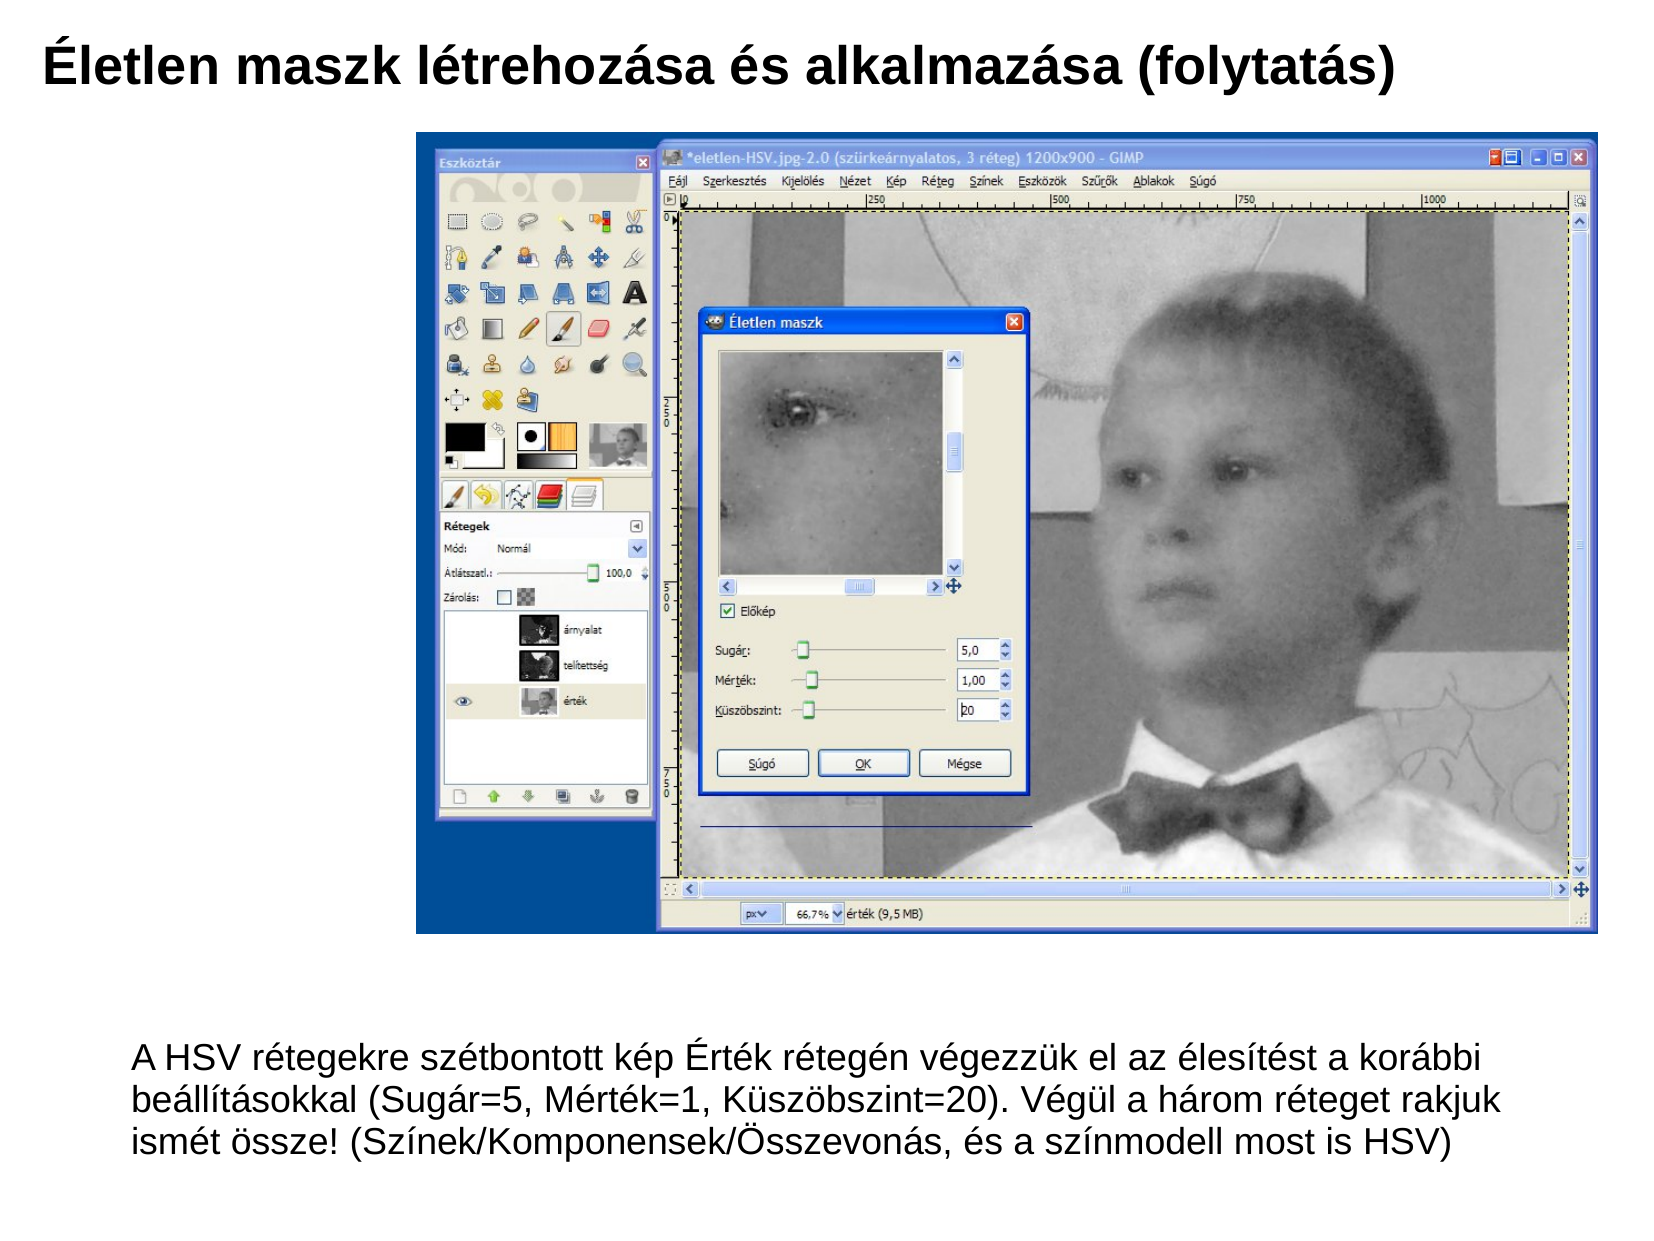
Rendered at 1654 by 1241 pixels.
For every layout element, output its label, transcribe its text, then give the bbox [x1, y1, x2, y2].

text_box A HSV rétegekre szétbontott kép Érték rétegén végezzük el az élesítést a korábbi beállításokkal (Sugár=5, Mérték=1, Küszöbszint=20). Végül a három réteget rakjuk ismét össze! (Színek/Komponensek/Összevonás, és a színmodell most is HSV) [116, 1029, 1527, 1171]
picture [416, 132, 1598, 934]
text_box Életlen maszk létrehozása és alkalmazása (folytatás) [27, 27, 1413, 105]
